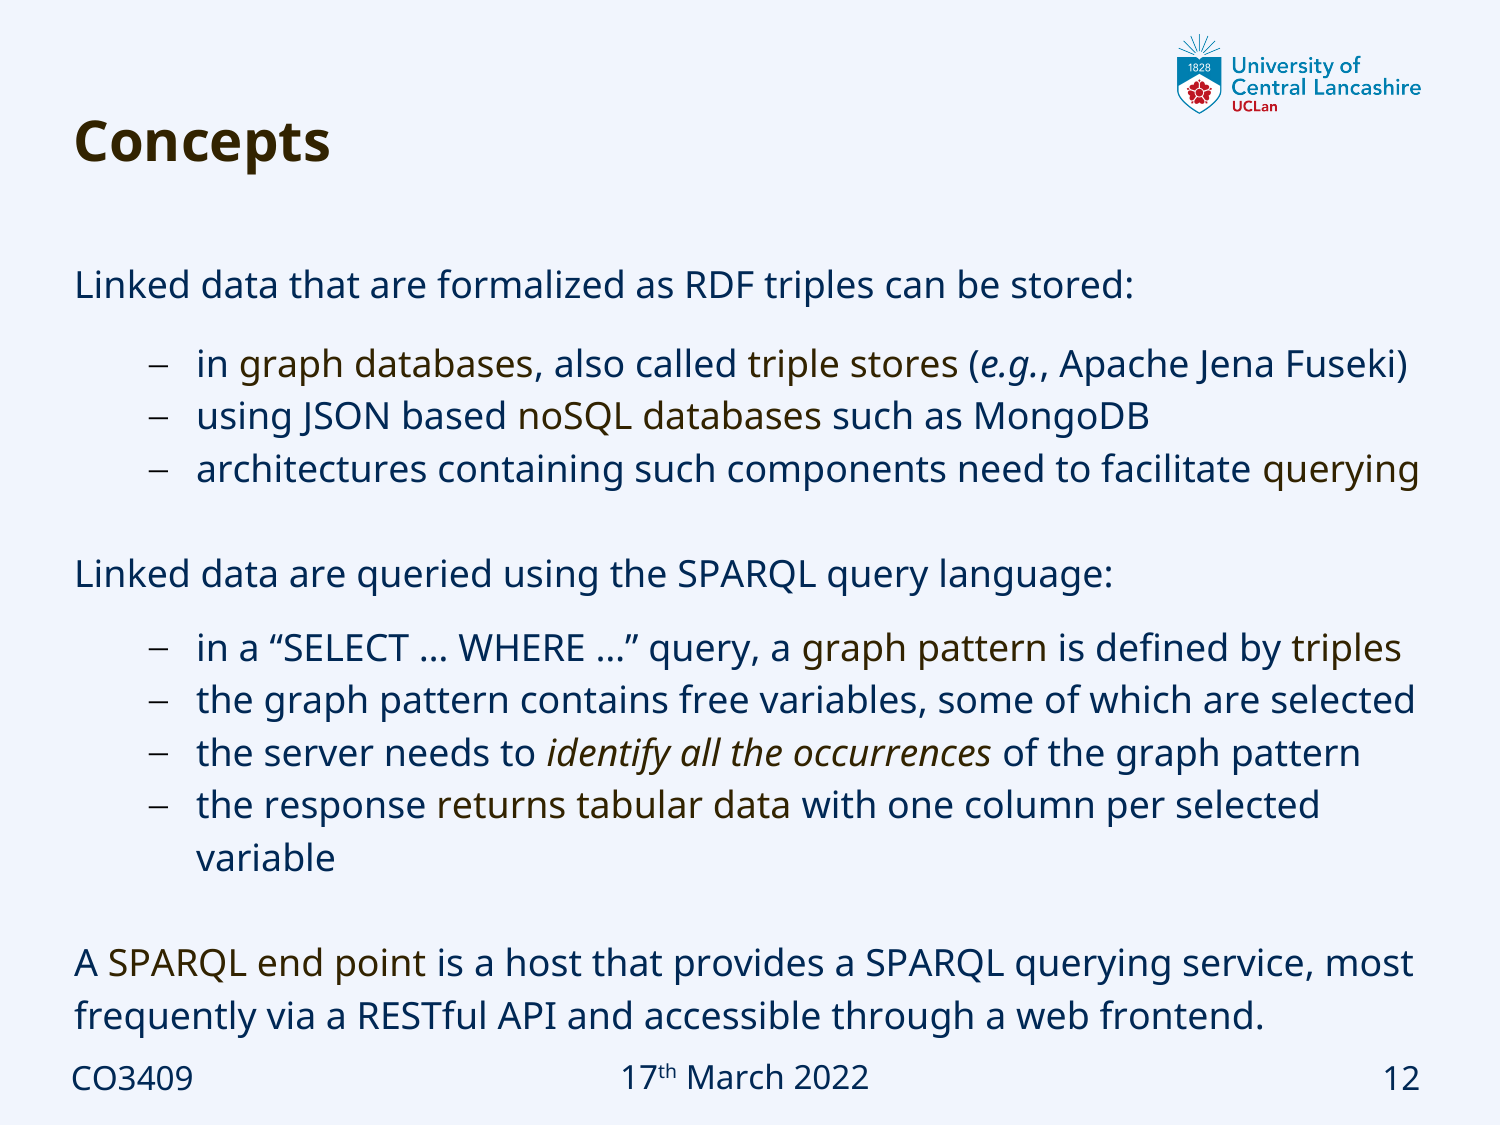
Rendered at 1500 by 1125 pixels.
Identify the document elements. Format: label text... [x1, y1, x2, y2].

text_box Linked data that are formalized as RDF triples can be stored: in graph databases, also called triple stores (e.g., Apache Jena Fuseki) using JSON based noSQL databases such as MongoDB architectures containing such components need to facilitate querying Linked data are queried using the SPARQL query language: in a “SELECT … WHERE …” query, a graph pattern is defined by triples the graph pattern contains free variables, some of which are selected the server needs to identify all the occurrences of the graph pattern the response returns tabular data with one column per selected variable A SPARQL end point is a host that provides a SPARQL querying service, most frequently via a RESTful API and accessible through a web frontend. [59, 246, 1464, 992]
title Concepts [58, 93, 1475, 186]
picture [1177, 34, 1421, 93]
